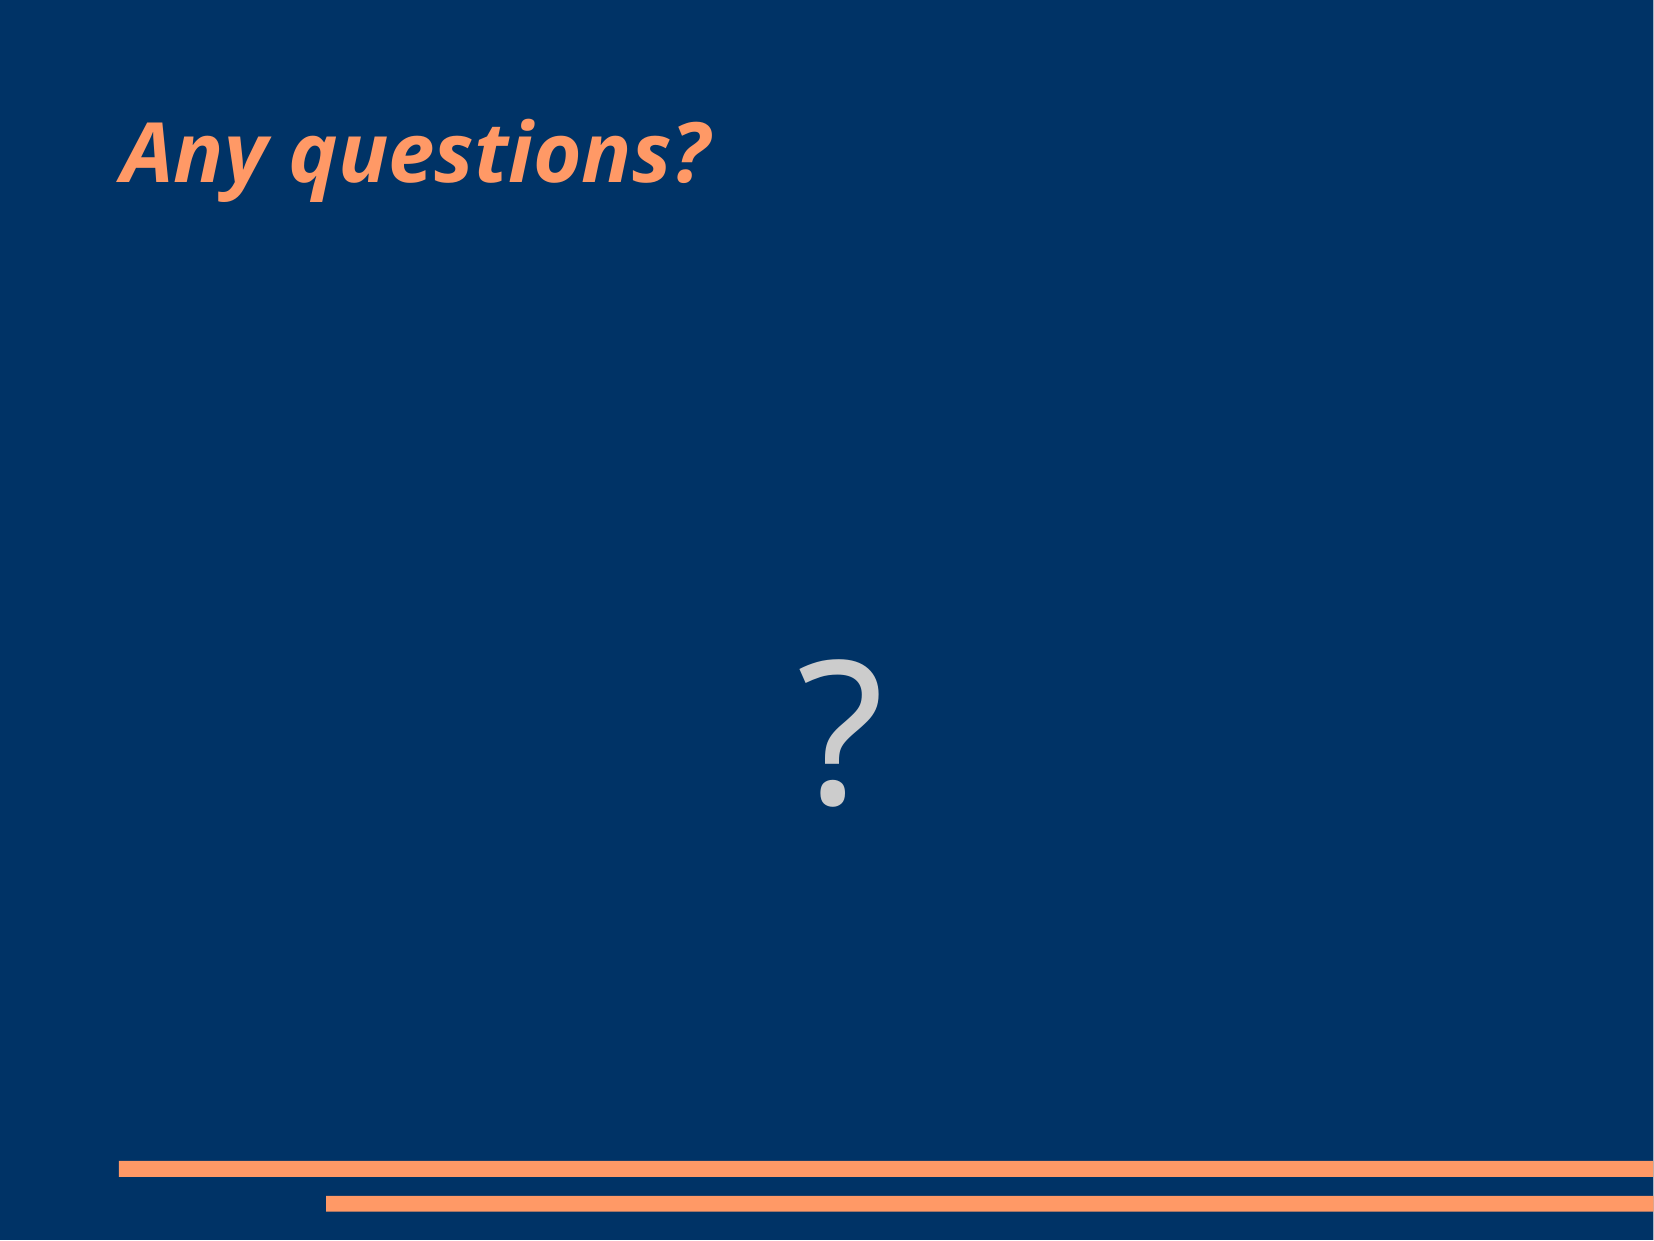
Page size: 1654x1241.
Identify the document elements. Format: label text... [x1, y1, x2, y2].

title Any questions? [121, 46, 1534, 254]
subtitle ? [121, 322, 1561, 1133]
